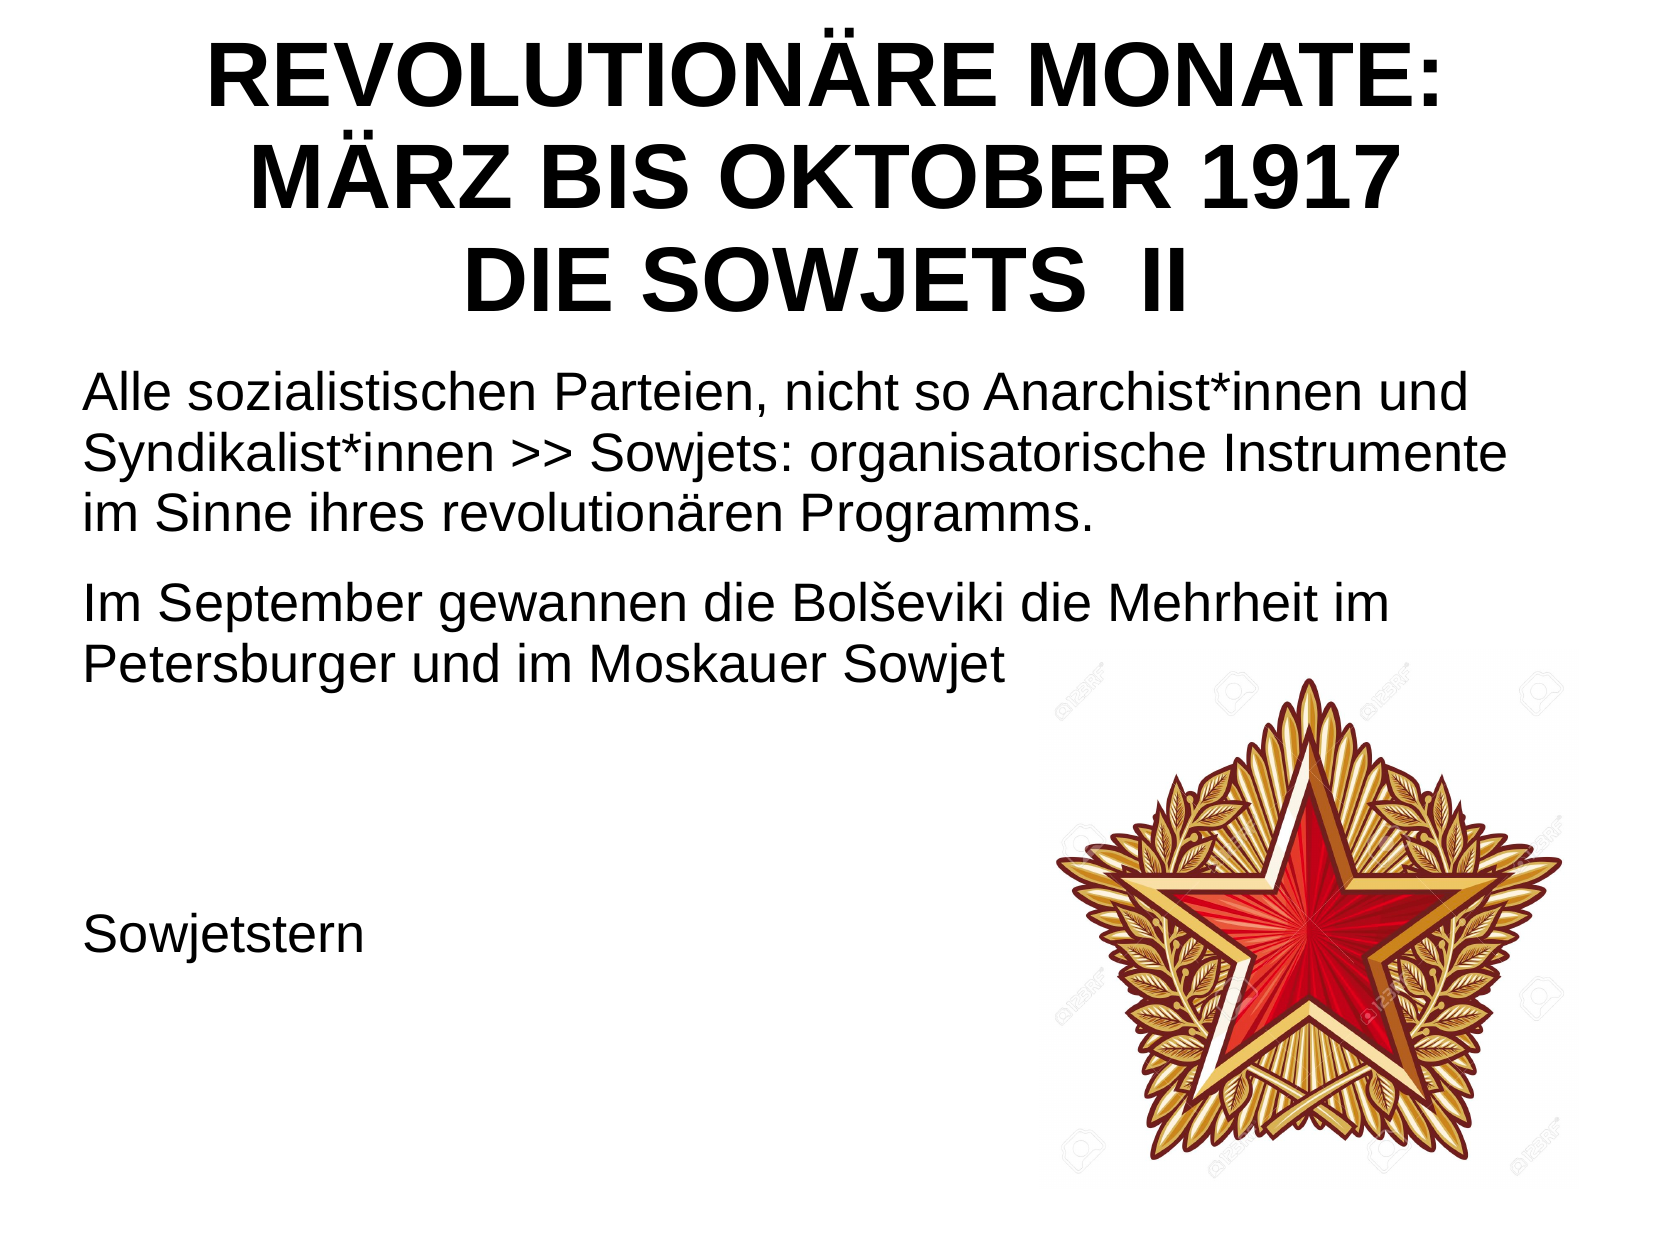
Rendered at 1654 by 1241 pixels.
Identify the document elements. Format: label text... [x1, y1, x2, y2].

title REVOLUTIONÄRE MONATE: MÄRZ BIS OKTOBER 1917 DIE SOWJETS II [82, 23, 1571, 271]
picture [1039, 649, 1579, 1189]
list Alle sozialistischen Parteien, nicht so Anarchist*innen und Syndikalist*innen >> Sowjets: organisatorische Instrumente im Sinne ihres revolutionären Programms. Im September gewannen die Bolševiki die Mehrheit im Petersburger und im Moskauer Sowjet Sowjetstern [82, 271, 1571, 1241]
